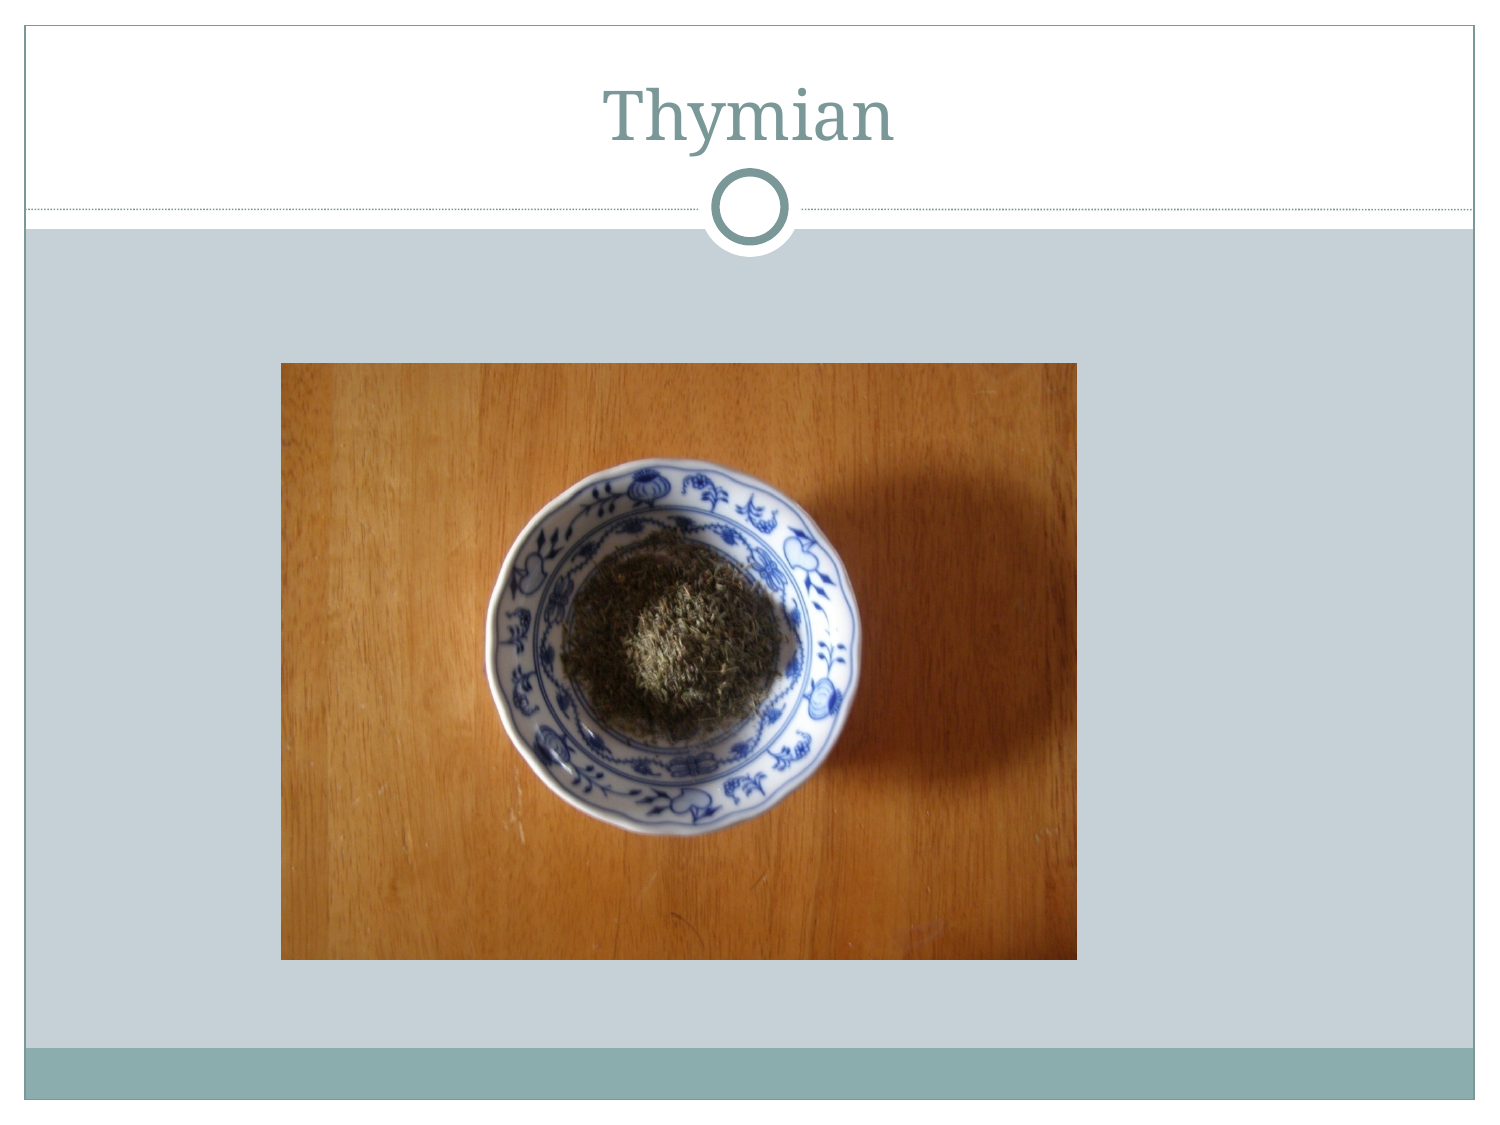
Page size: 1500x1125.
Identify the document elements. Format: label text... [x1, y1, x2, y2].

title Thymian [49, 37, 1450, 162]
picture [281, 363, 1077, 960]
